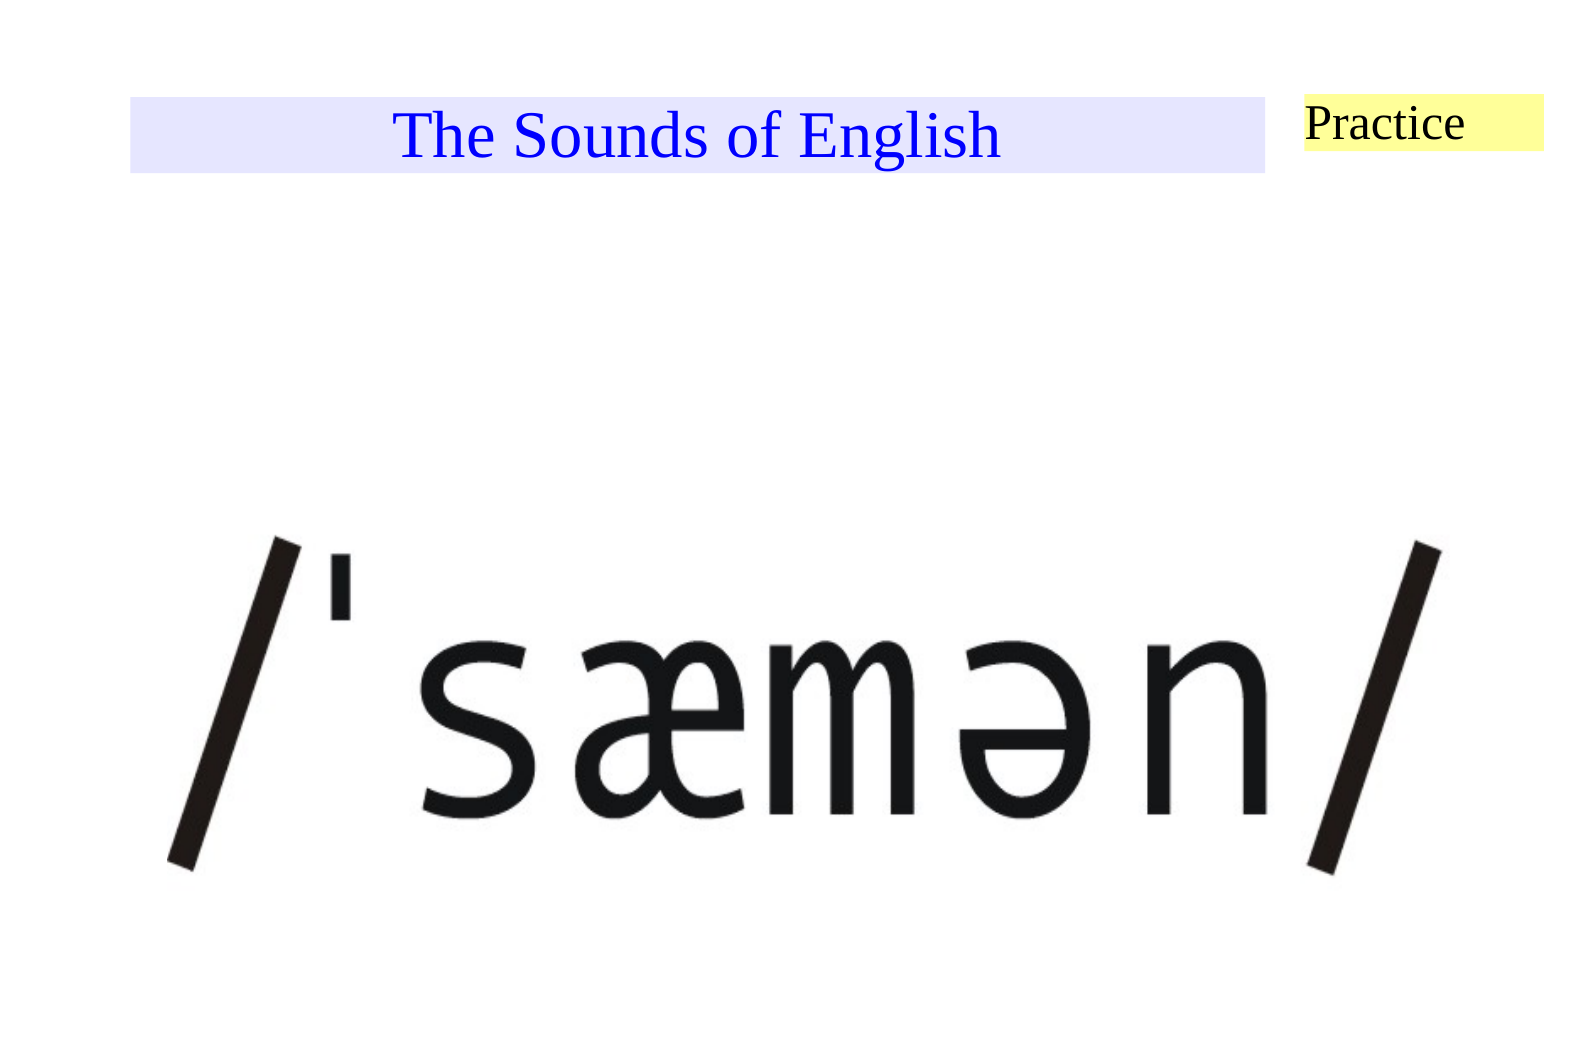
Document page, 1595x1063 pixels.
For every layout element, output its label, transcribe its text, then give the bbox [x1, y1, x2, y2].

text_box The Sounds of English [130, 97, 1266, 174]
text_box Practice [1304, 94, 1544, 152]
picture [167, 506, 1563, 1034]
